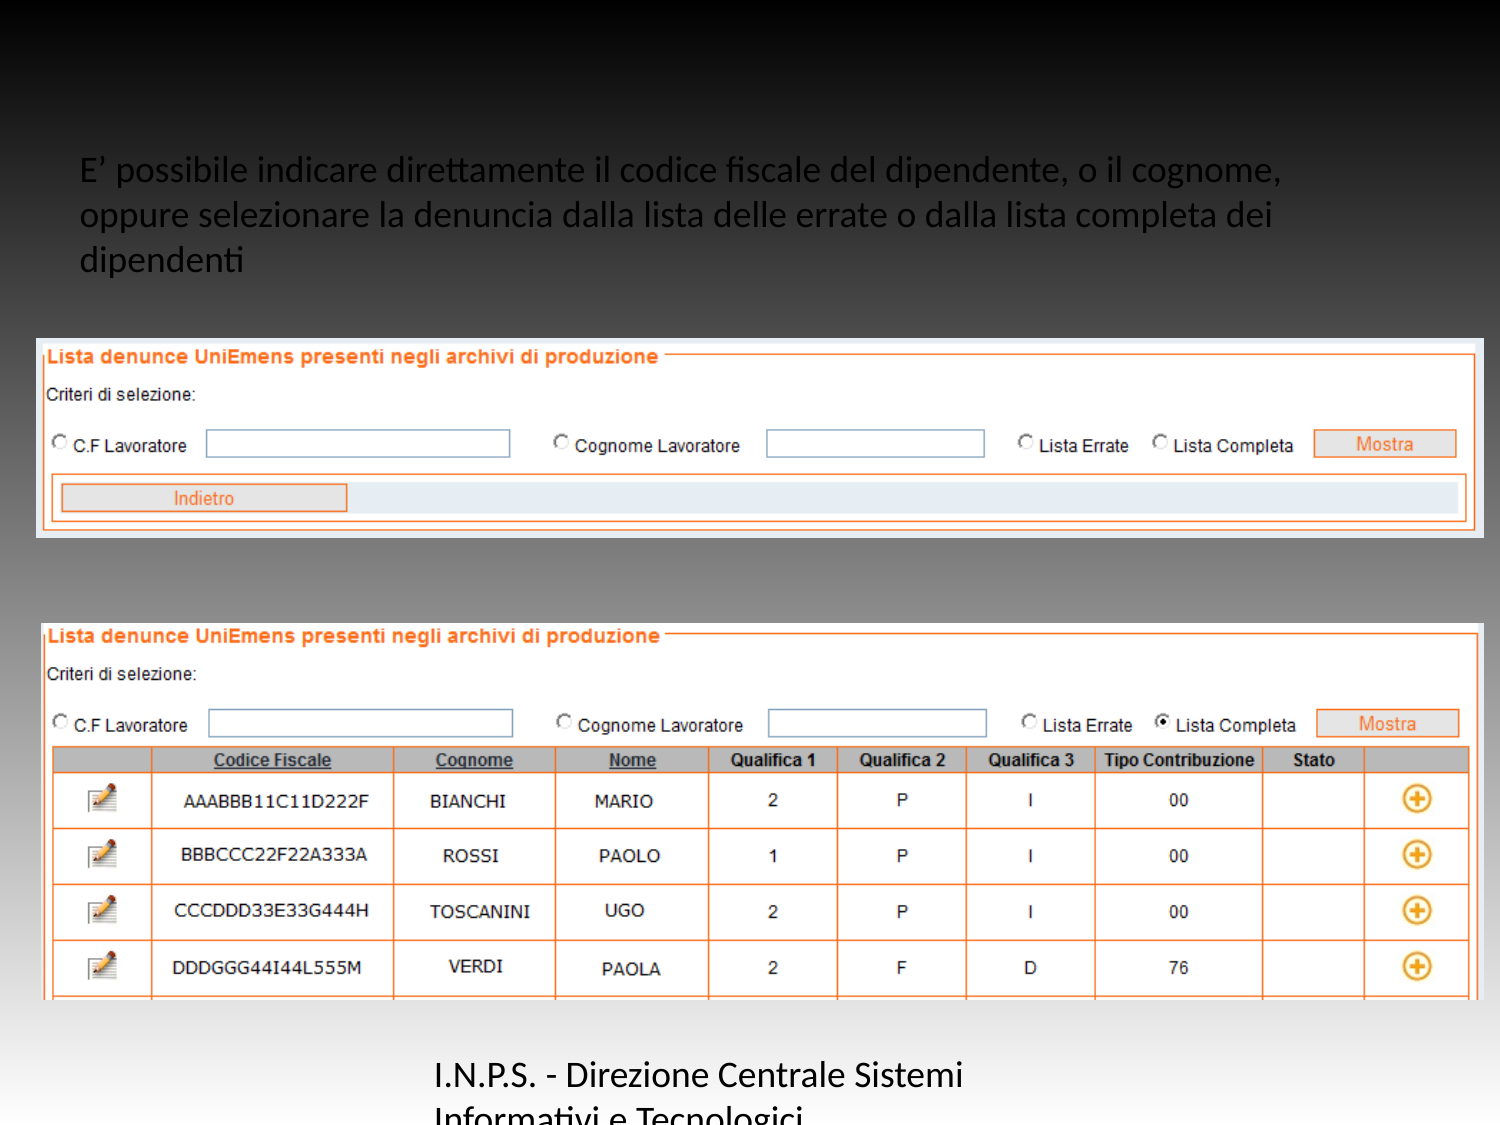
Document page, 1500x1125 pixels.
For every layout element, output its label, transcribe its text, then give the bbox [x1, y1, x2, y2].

picture [41, 623, 1484, 1000]
footer I.N.P.S. - Direzione Centrale Sistemi Informativi e Tecnologici [419, 1042, 1093, 1103]
text_box E’ possibile indicare direttamente il codice fiscale del dipendente, o il cognome, oppure selezionare la denuncia dalla lista delle errate o dalla lista completa dei dipendenti [64, 137, 1412, 288]
picture [36, 338, 1484, 538]
